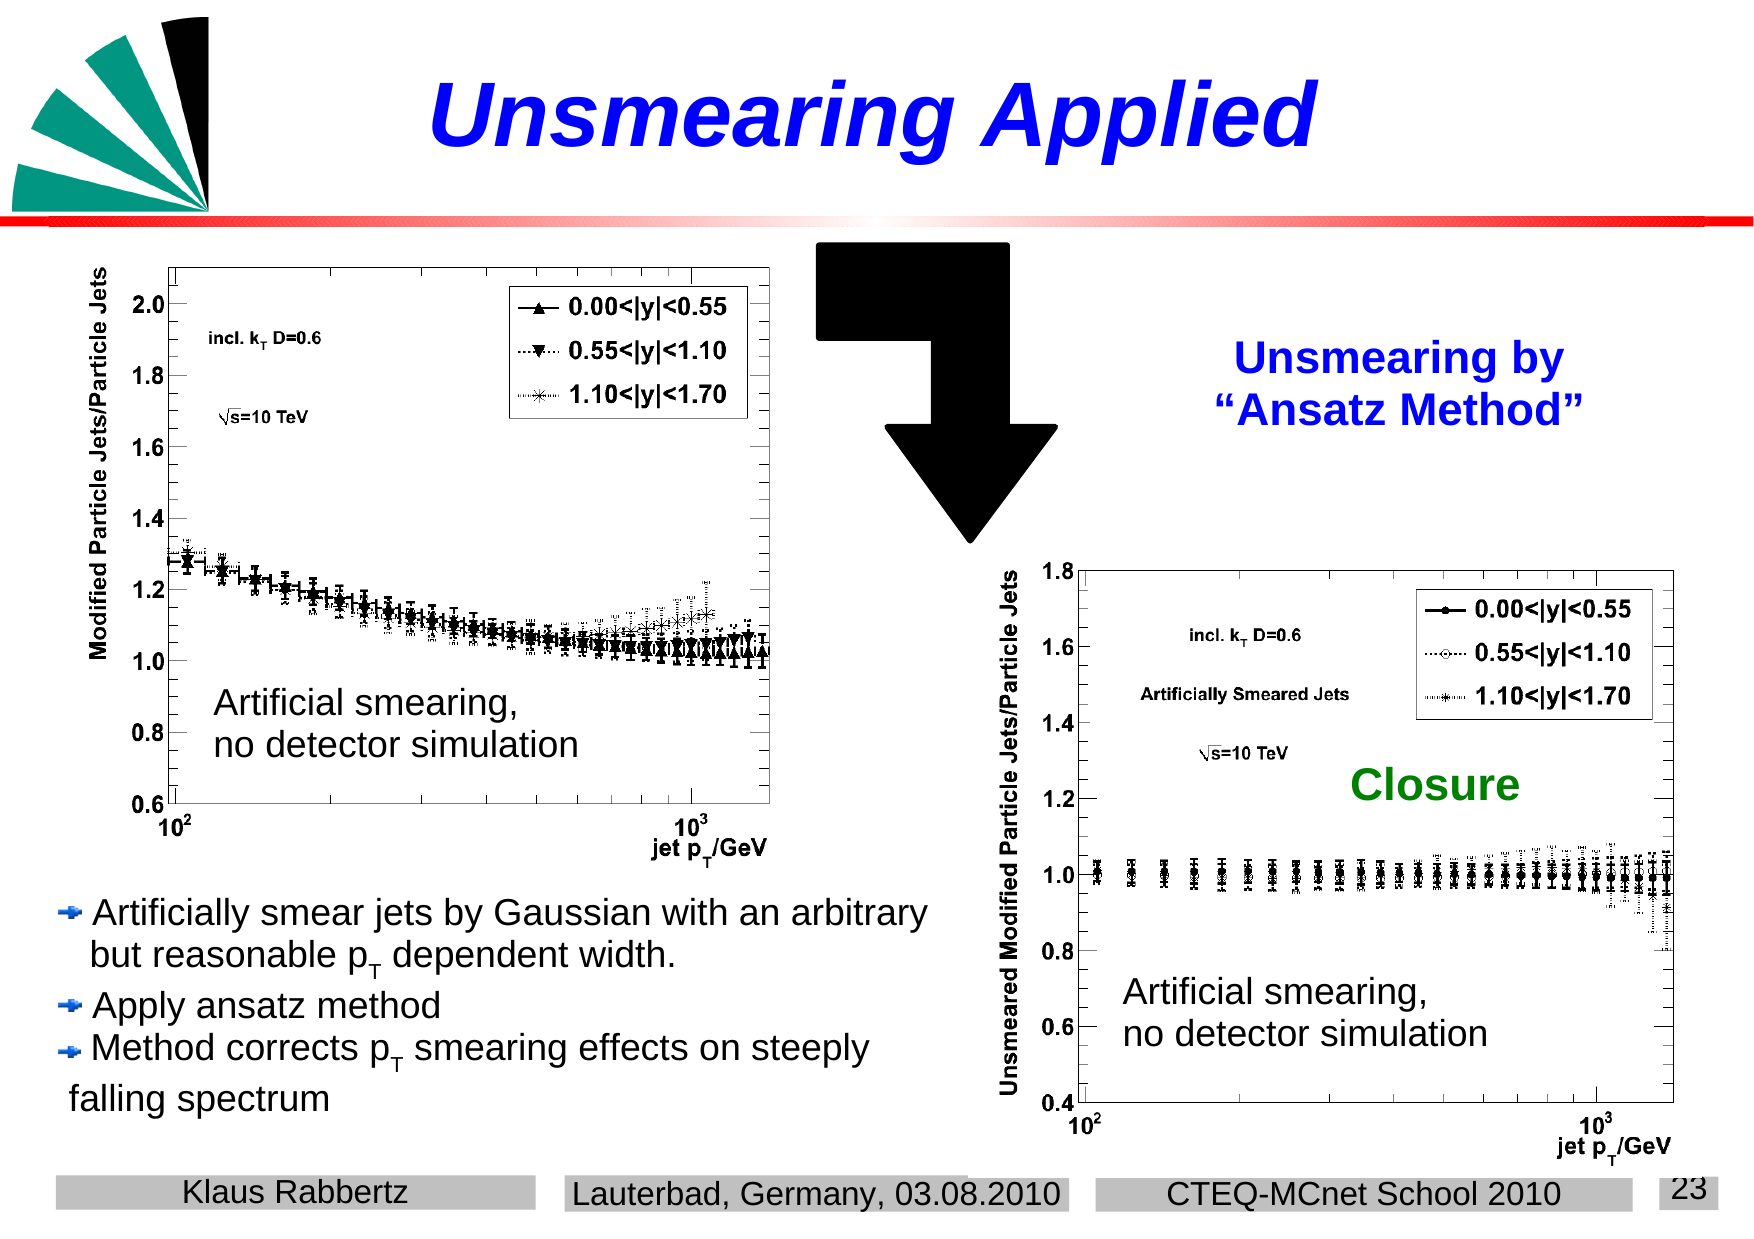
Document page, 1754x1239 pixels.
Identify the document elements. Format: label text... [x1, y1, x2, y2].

text_box Artificial smearing, no detector simulation [1110, 964, 1548, 1061]
text_box Artificially smear jets by Gaussian with an arbitrary but reasonable pT dependent width. Apply ansatz method Method corrects pT smearing effects on steeply falling spectrum [46, 843, 967, 1126]
picture [968, 545, 1702, 1178]
title Unsmearing Applied [220, 27, 1525, 202]
picture [12, 17, 209, 214]
text_box Artificial smearing, no detector simulation [201, 675, 638, 772]
picture [57, 242, 798, 843]
text_box Unsmearing by “Ansatz Method” [1201, 326, 1598, 443]
text_box [818, 245, 1056, 541]
text_box Closure [1338, 752, 1533, 817]
